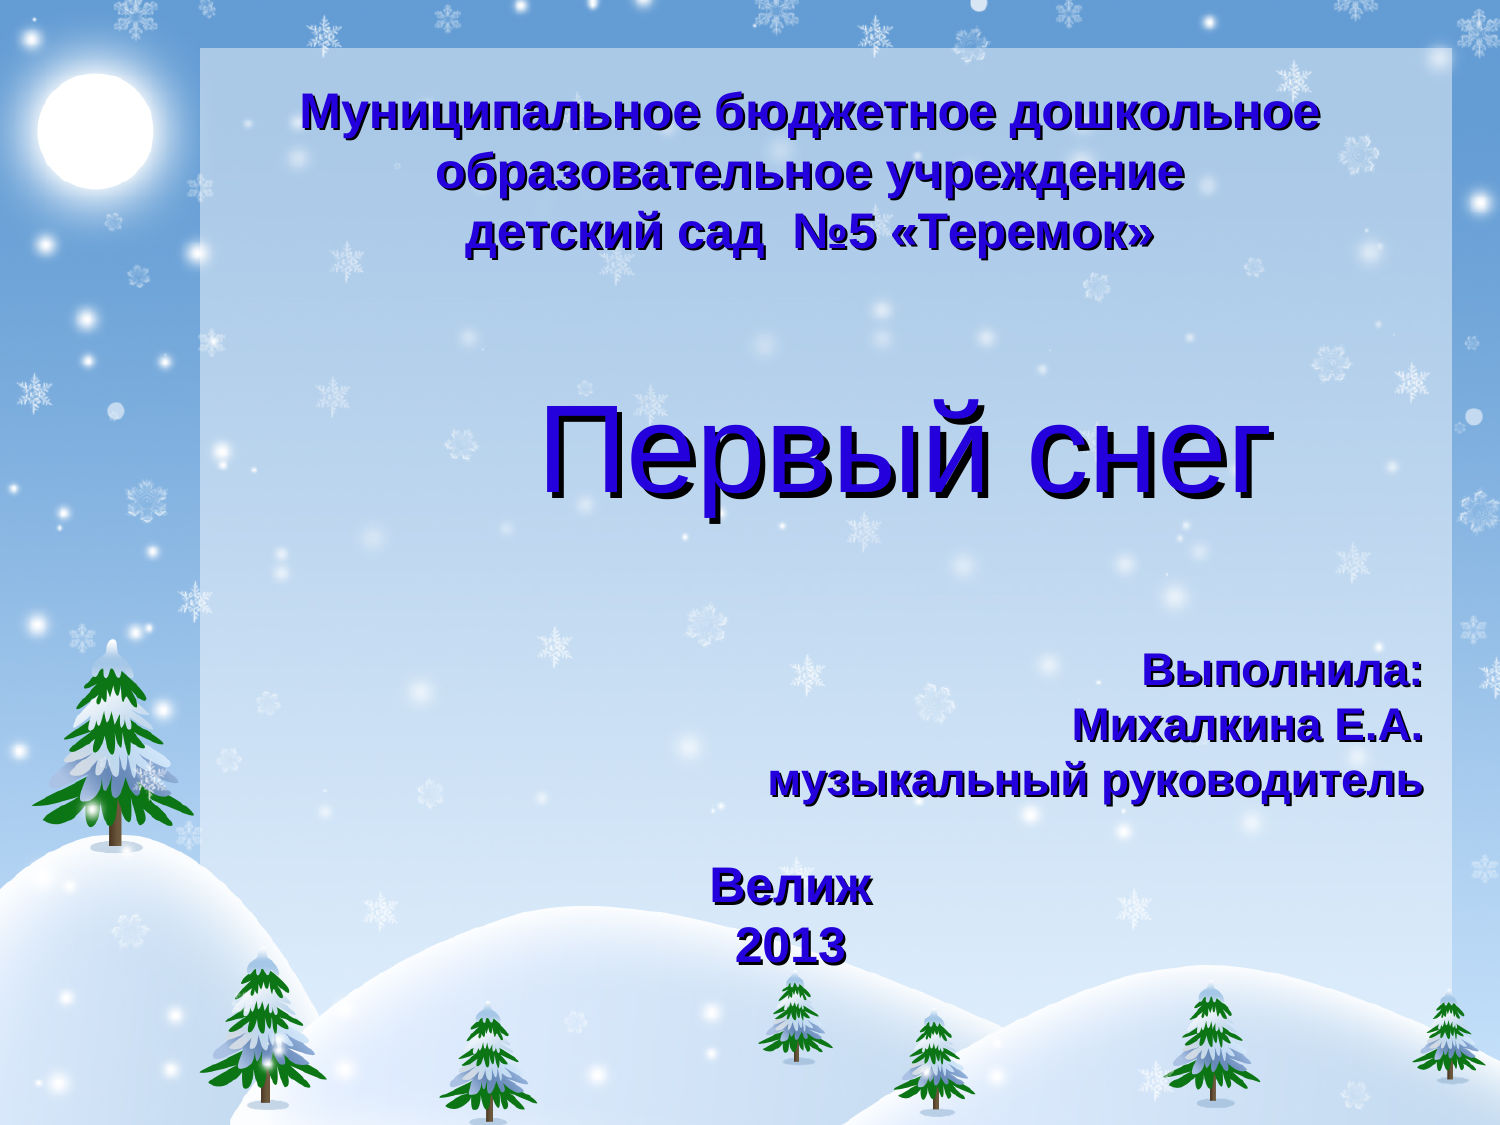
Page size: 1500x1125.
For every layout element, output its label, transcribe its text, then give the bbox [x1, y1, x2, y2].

text_box Выполнила: Михалкина Е.А. музыкальный руководитель [754, 631, 1439, 827]
text_box Велиж 2013 [694, 845, 886, 981]
picture [0, 0, 1500, 1125]
text_box Первый снег [324, 360, 1347, 597]
text_box Муниципальное бюджетное дошкольное образовательное учреждение детский сад №5 «Теремок» [284, 70, 1335, 266]
